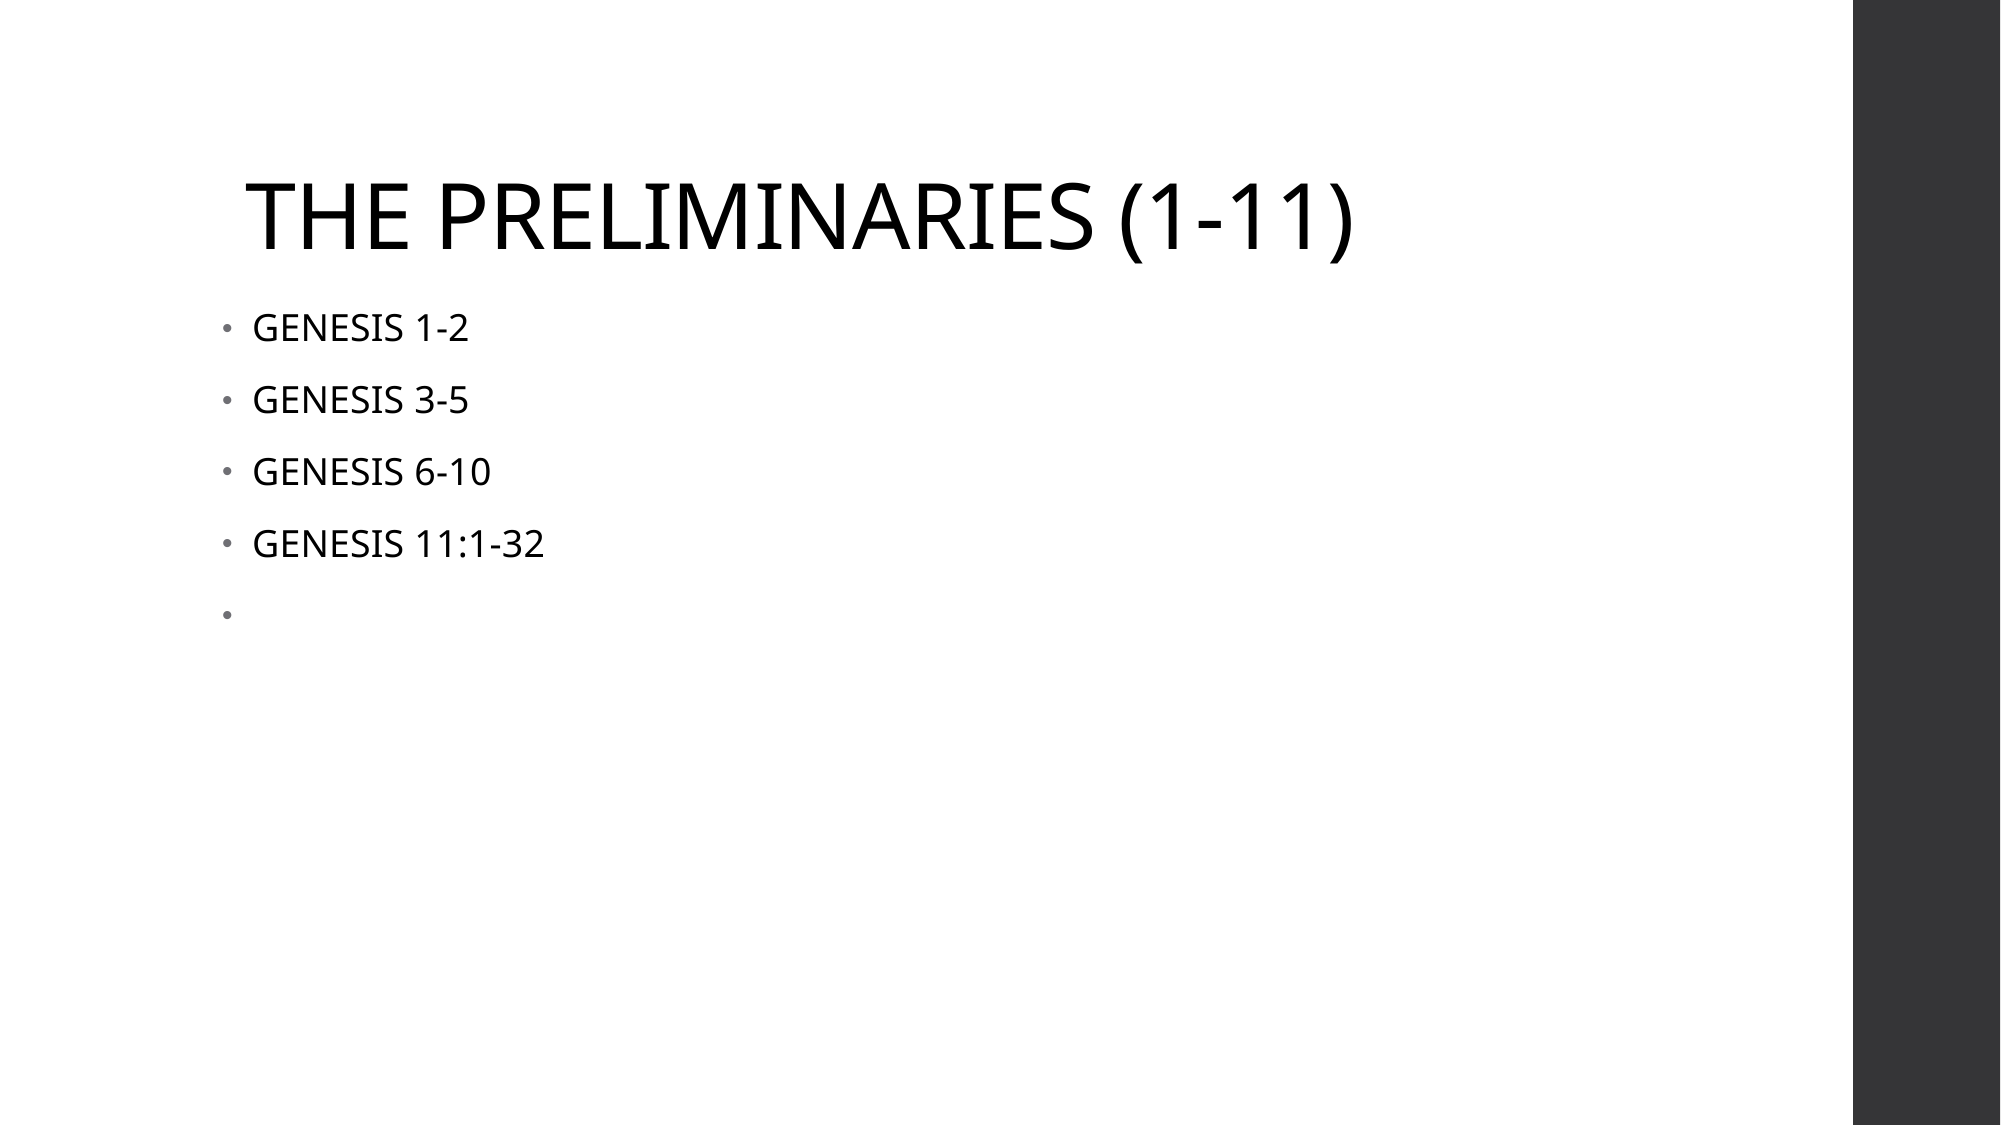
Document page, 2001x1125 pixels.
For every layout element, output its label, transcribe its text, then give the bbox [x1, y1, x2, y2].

list GENESIS 1-2 GENESIS 3-5 GENESIS 6-10 GENESIS 11:1-32 [206, 299, 1617, 1014]
title THE PRELIMINARIES (1-11) [206, 60, 1797, 278]
